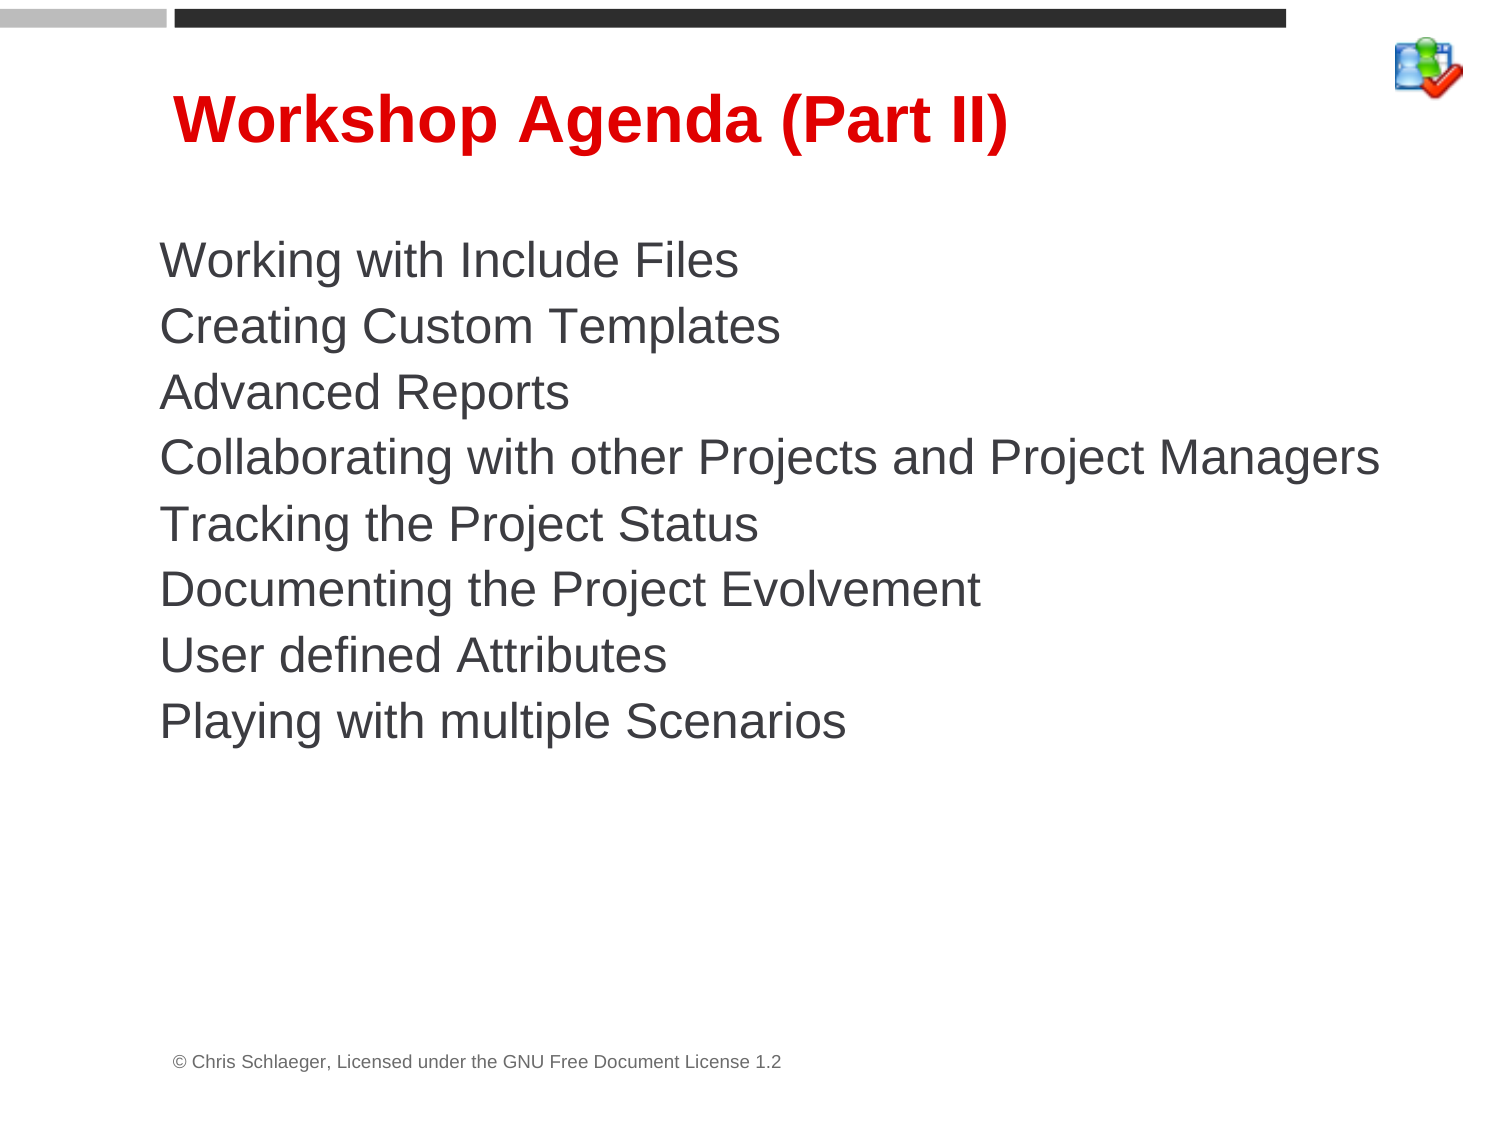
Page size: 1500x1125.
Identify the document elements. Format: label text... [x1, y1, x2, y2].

title Workshop Agenda (Part II) [173, 41, 1395, 205]
picture [1395, 37, 1463, 105]
list Working with Include Files Creating Custom Templates Advanced Reports Collaborating with other Projects and Project Managers Tracking the Project Status Documenting the Project Evolvement User defined Attributes Playing with multiple Scenarios [159, 234, 1395, 966]
